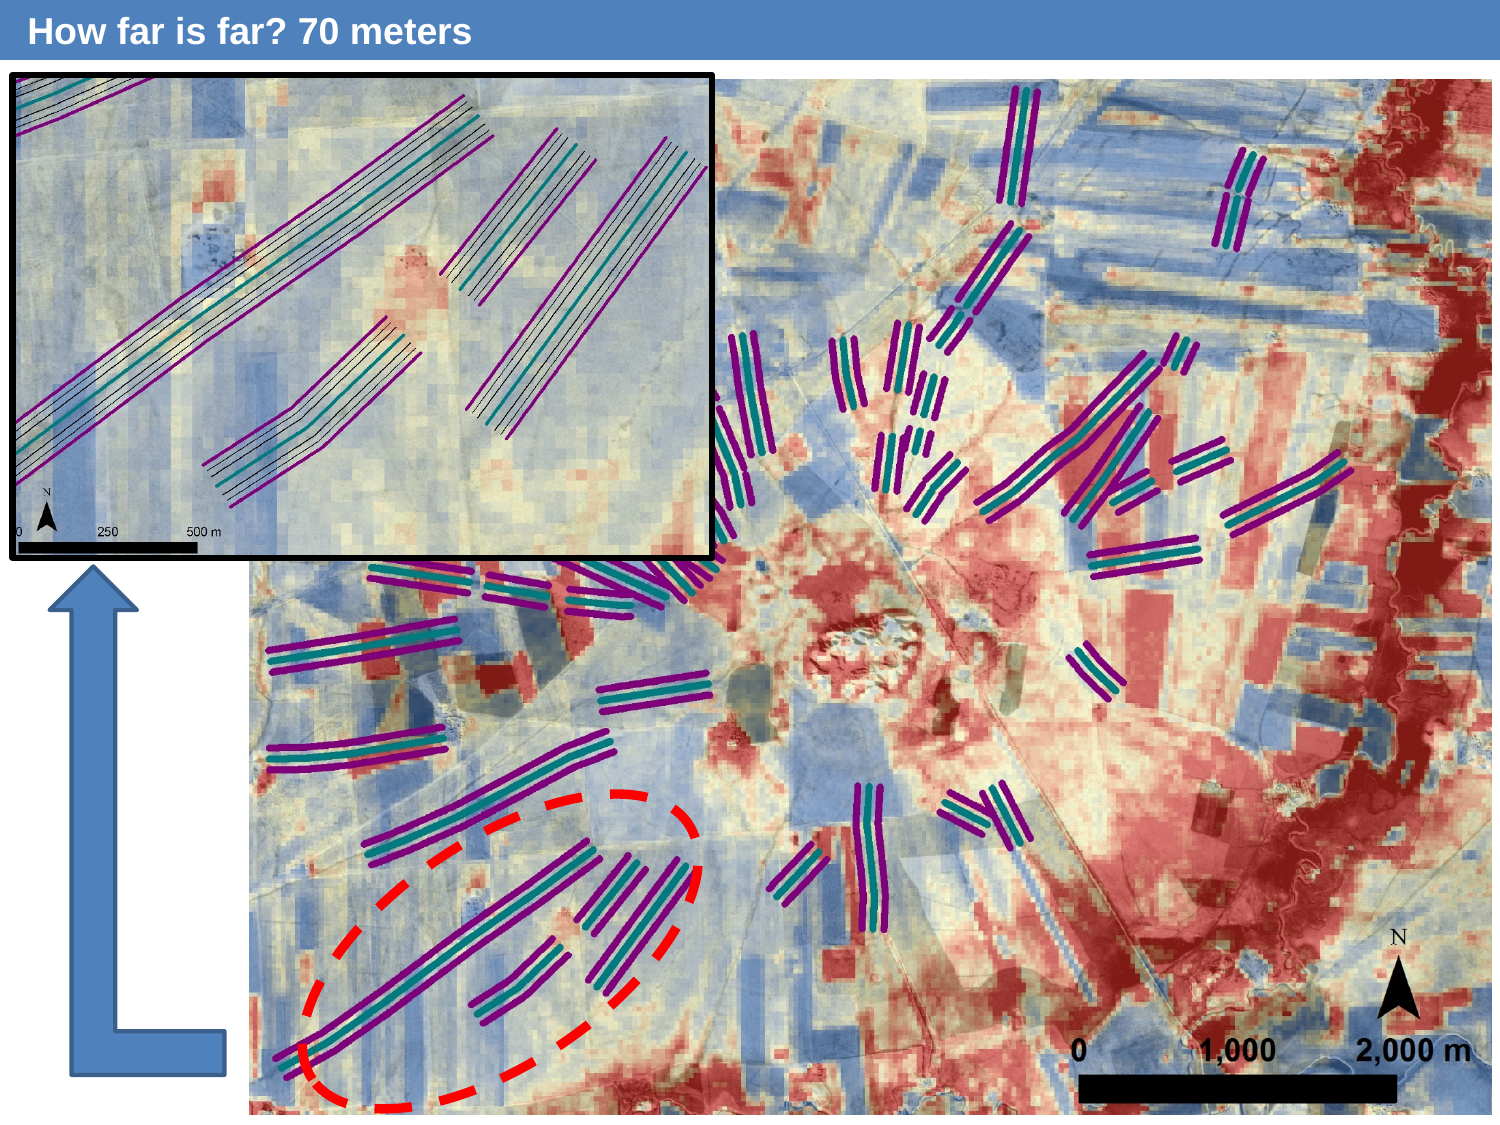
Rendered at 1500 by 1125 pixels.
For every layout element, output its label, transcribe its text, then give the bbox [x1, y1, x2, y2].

picture [249, 79, 1492, 1115]
picture [16, 78, 709, 555]
text_box How far is far? 70 meters [12, 0, 1038, 60]
text_box [49, 566, 225, 1075]
